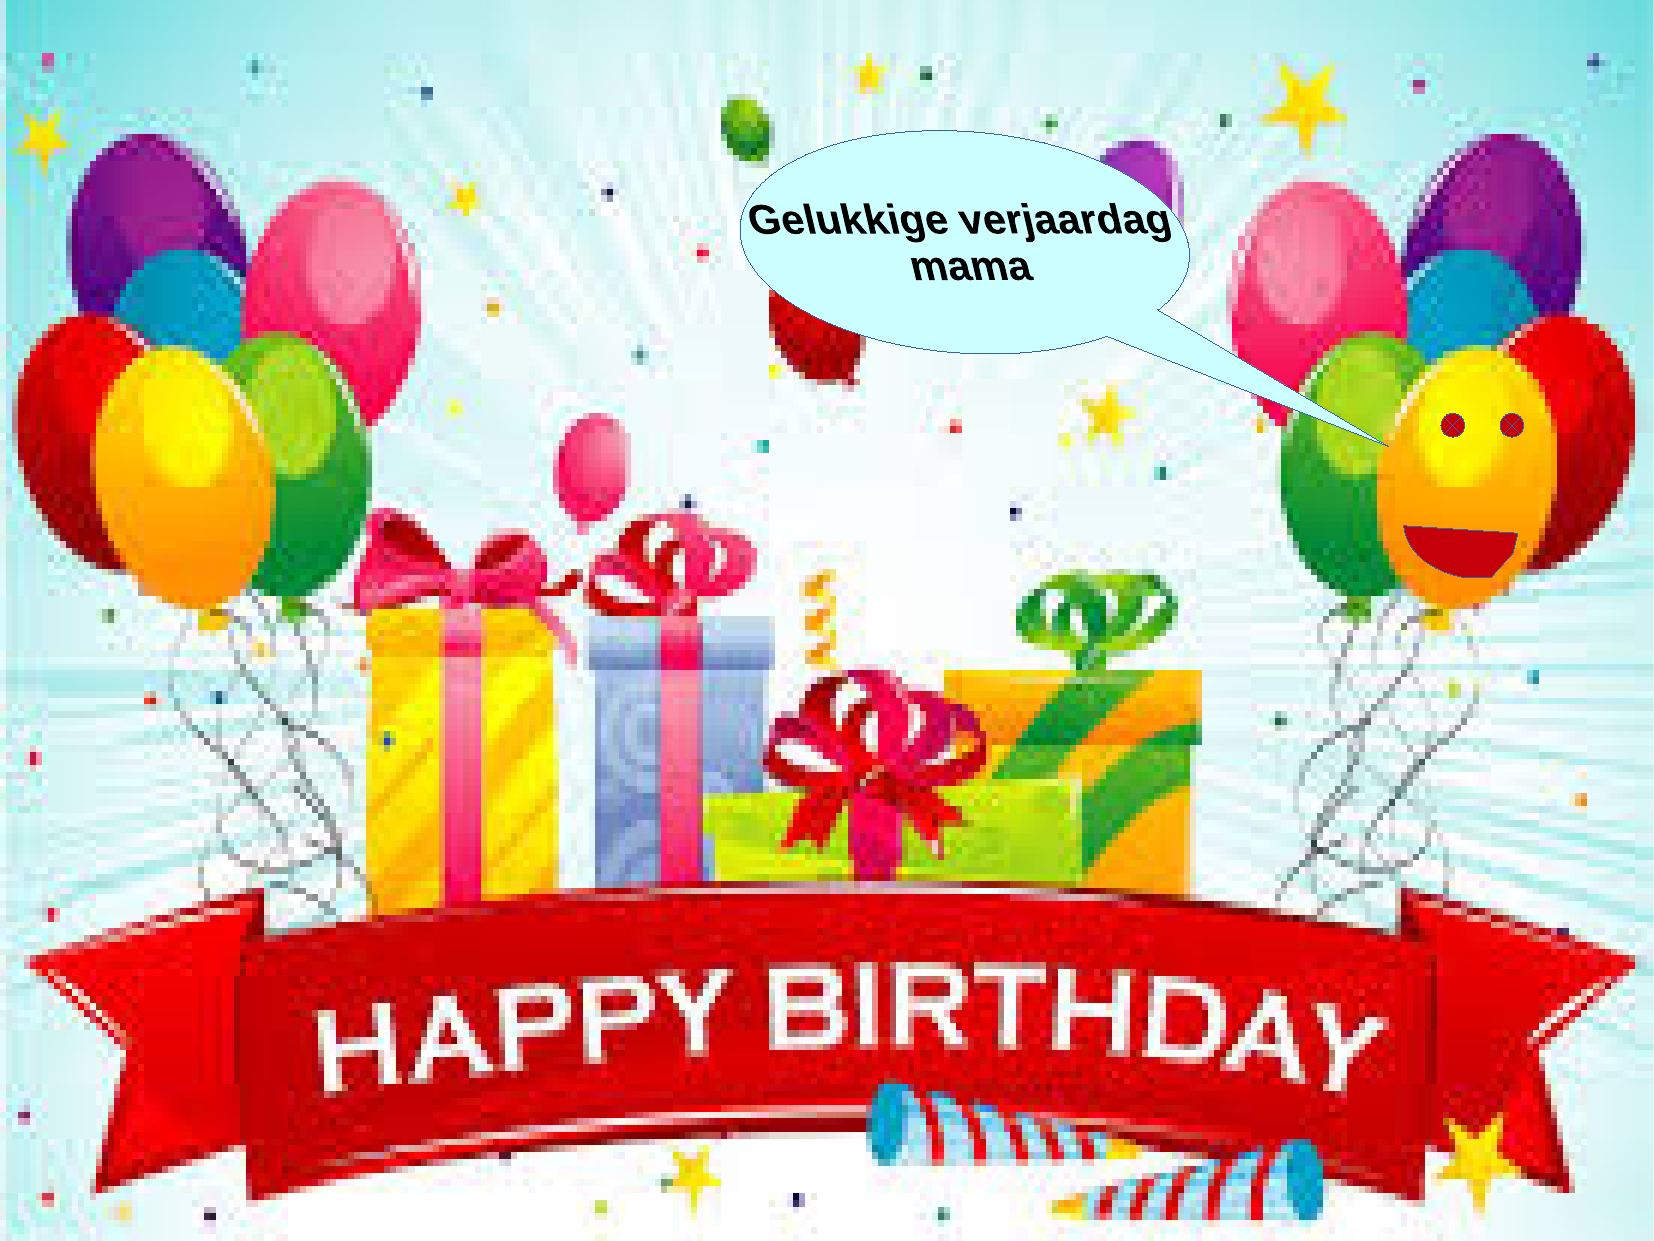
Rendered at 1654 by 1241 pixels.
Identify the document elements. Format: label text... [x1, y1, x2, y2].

text_box [1500, 413, 1524, 438]
text_box [1403, 525, 1518, 578]
text_box [1440, 413, 1465, 438]
picture [0, 0, 1654, 1241]
text_box Gelukkige verjaardag mama [740, 130, 1389, 447]
